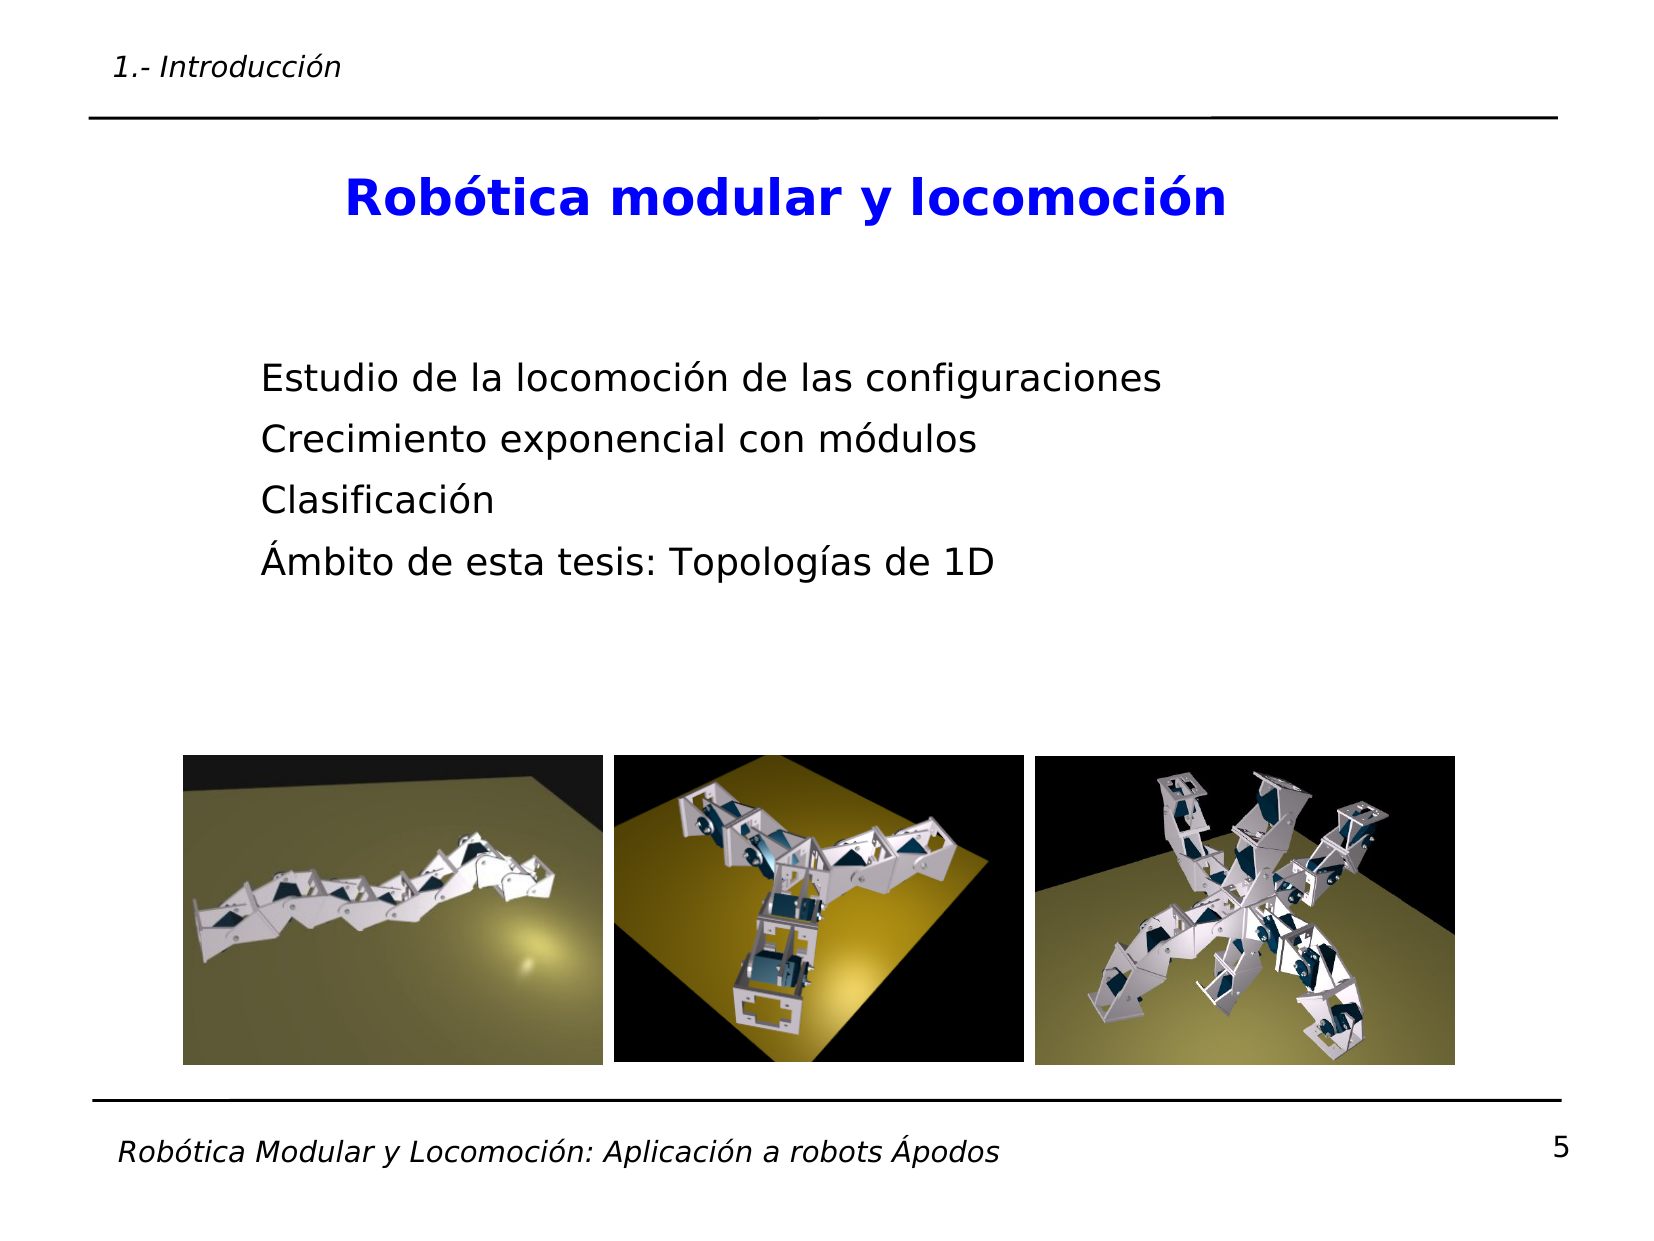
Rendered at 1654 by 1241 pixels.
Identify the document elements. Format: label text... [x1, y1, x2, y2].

picture [1035, 756, 1455, 1065]
text_box Robótica modular y locomoción [330, 161, 1227, 235]
text_box 1.- Introducción [97, 42, 358, 93]
picture [614, 755, 1024, 1062]
picture [183, 755, 603, 1065]
text_box Estudio de la locomoción de las configuraciones Crecimiento exponencial con módulos Clasificación Ámbito de esta tesis: Topologías de 1D [233, 349, 1209, 592]
text_box Robótica Modular y Locomoción: Aplicación a robots Ápodos [103, 1127, 1017, 1177]
